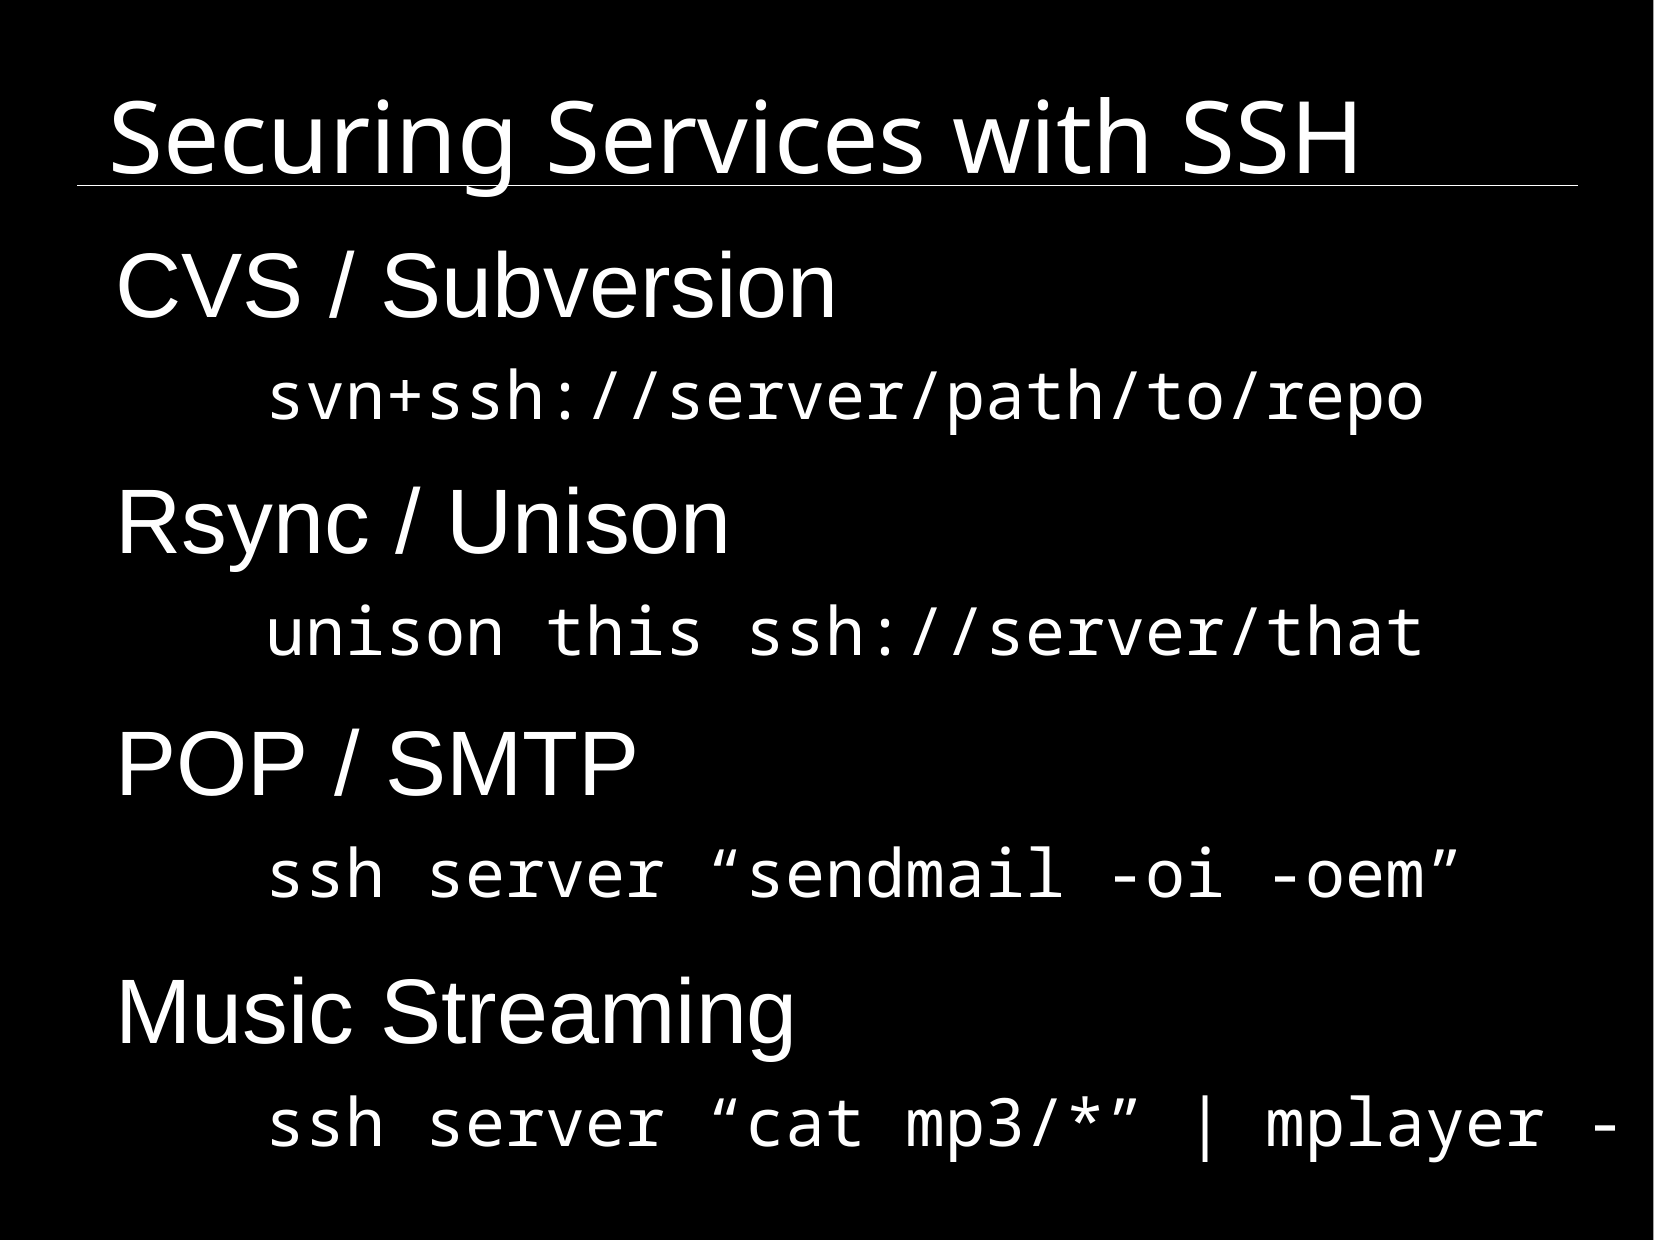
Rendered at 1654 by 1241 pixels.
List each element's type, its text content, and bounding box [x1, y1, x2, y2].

text_box Securing Services with SSH [93, 58, 1368, 185]
text_box Rsync / Unison unison this ssh://server/that [100, 462, 1441, 683]
text_box Music Streaming ssh server “cat mp3/*” | mplayer - [100, 953, 1641, 1173]
text_box CVS / Subversion svn+ssh://server/path/to/repo [100, 226, 1441, 447]
text_box POP / SMTP ssh server “sendmail -oi -oem” [100, 705, 1481, 925]
